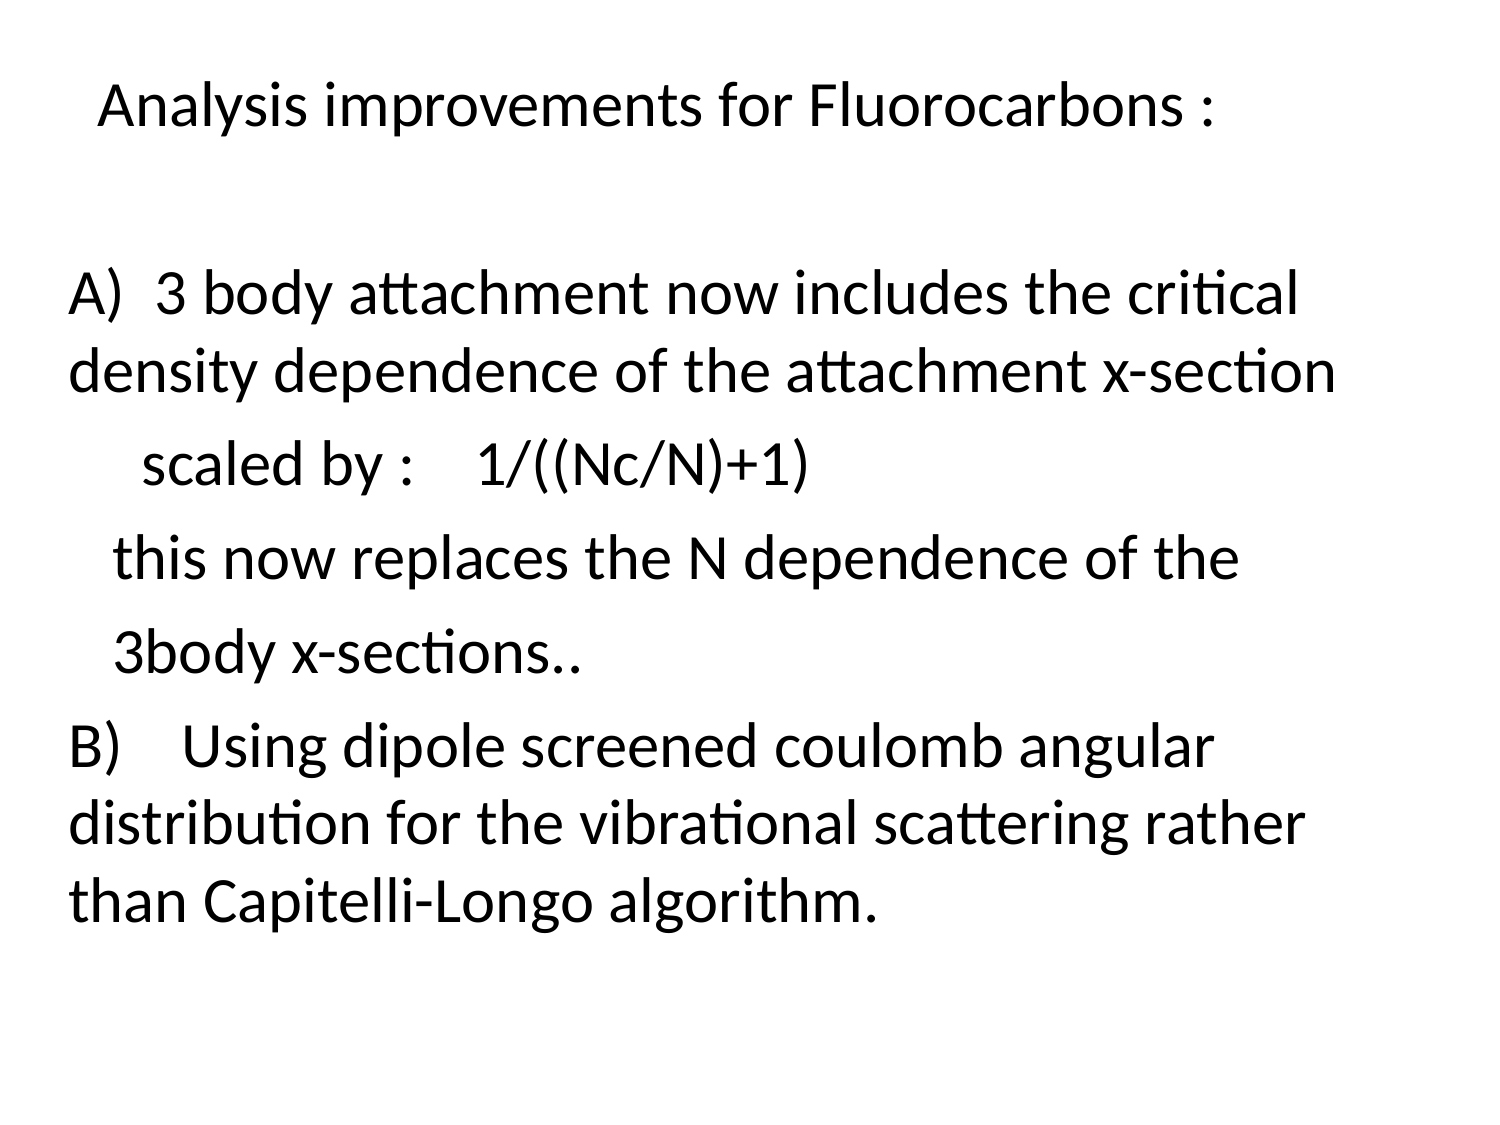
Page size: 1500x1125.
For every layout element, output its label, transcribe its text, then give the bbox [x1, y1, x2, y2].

list Analysis improvements for Fluorocarbons : A) 3 body attachment now includes the critical density dependence of the attachment x-section scaled by : 1/((Nc/N)+1) this now replaces the N dependence of the 3body x-sections.. B) Using dipole screened coulomb angular distribution for the vibrational scattering rather than Capitelli-Longo algorithm. [53, 54, 1426, 1005]
